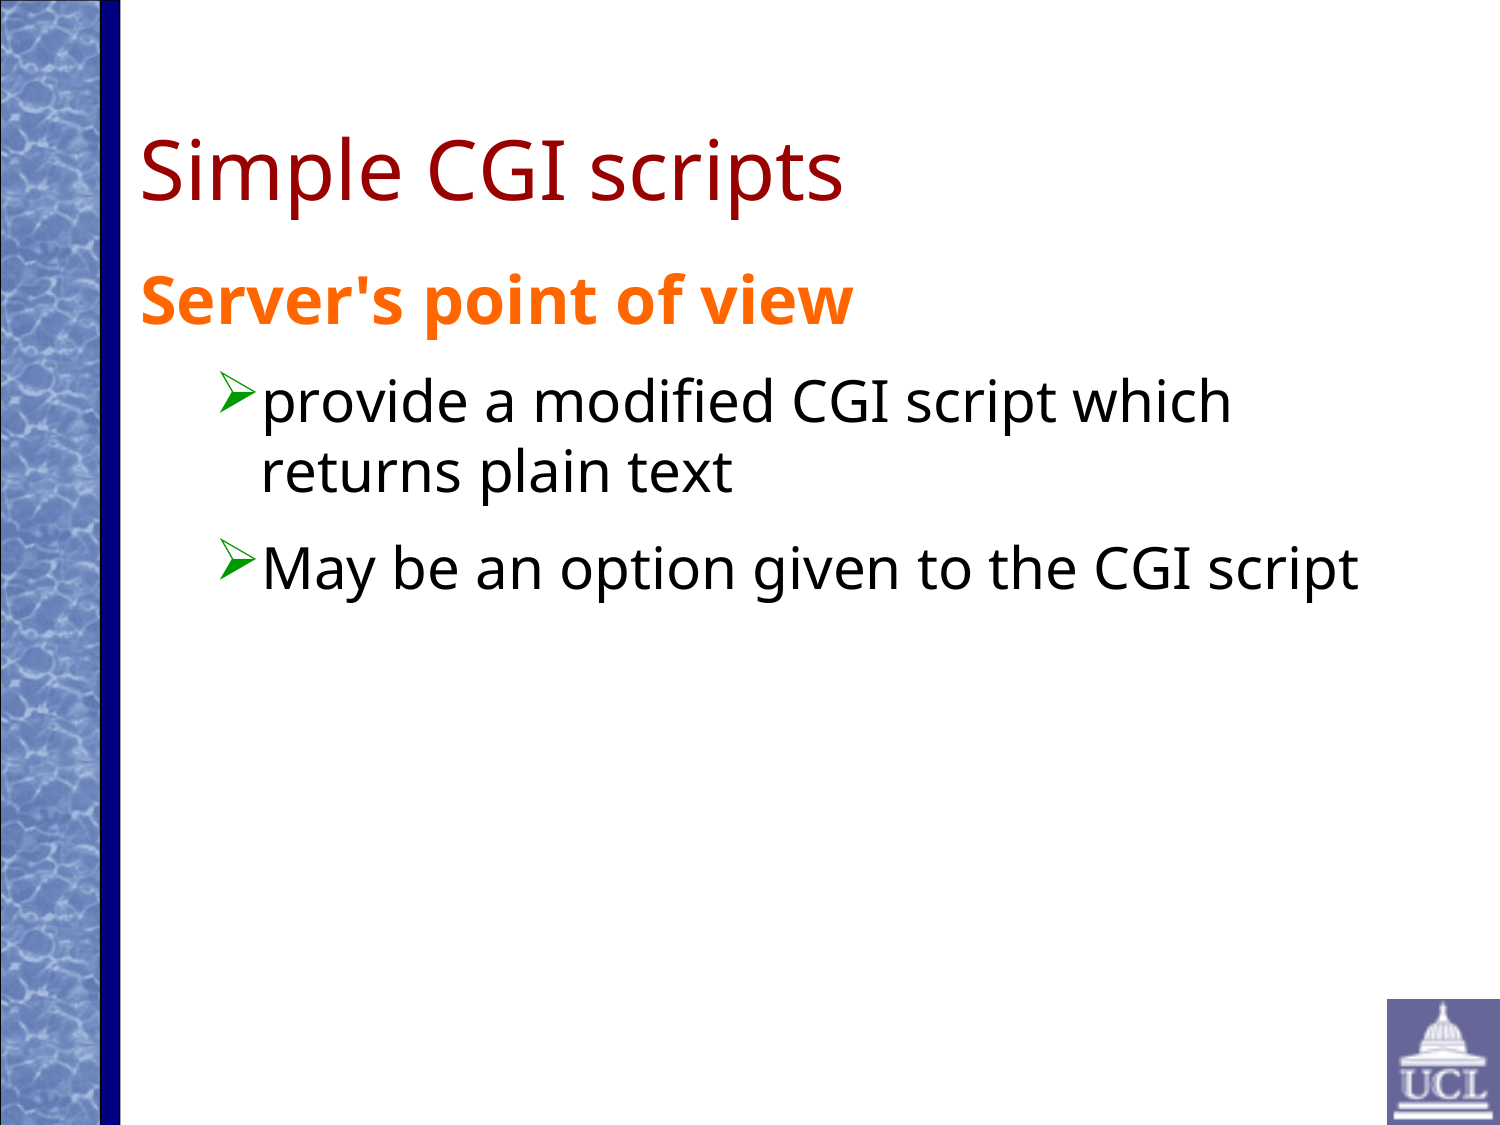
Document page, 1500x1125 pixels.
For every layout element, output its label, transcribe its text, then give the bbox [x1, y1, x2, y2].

title Simple CGI scripts [124, 37, 1413, 225]
picture [1387, 999, 1500, 1125]
list Server's point of view provide a modified CGI script which returns plain text May be an option given to the CGI script [125, 249, 1417, 1088]
picture [1, 1, 99, 1125]
